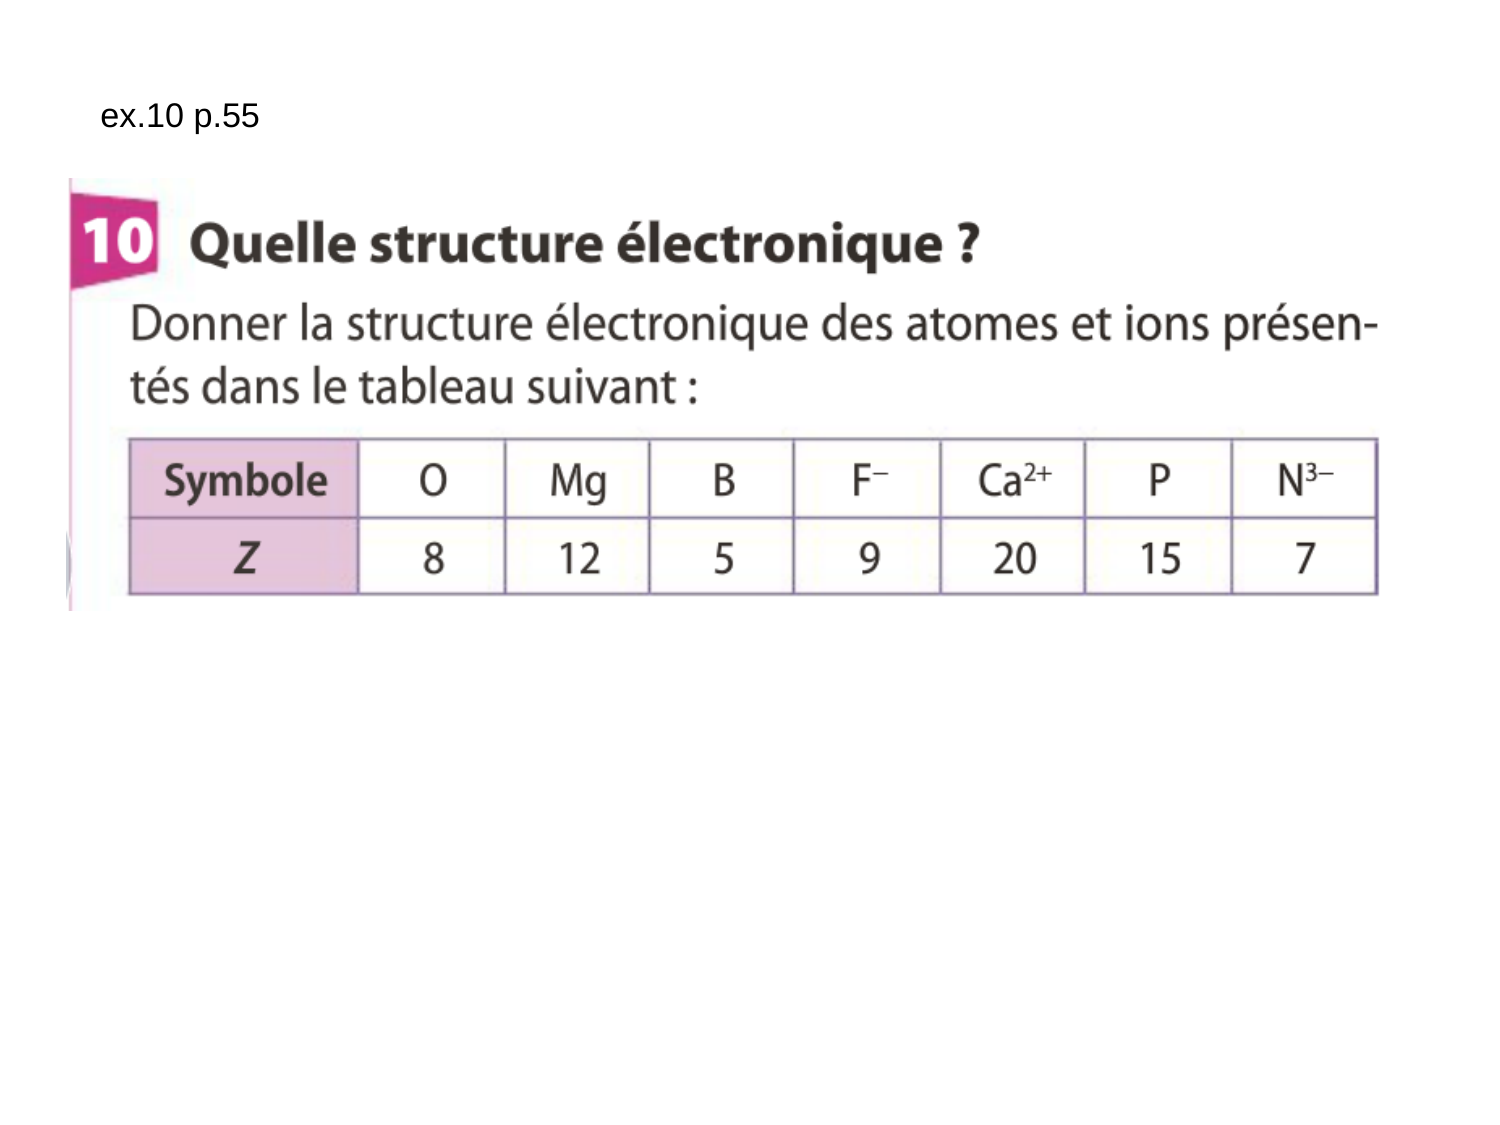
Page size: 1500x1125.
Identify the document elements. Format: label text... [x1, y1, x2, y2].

picture [66, 178, 1410, 611]
text_box ex.10 p.55 [85, 85, 275, 142]
